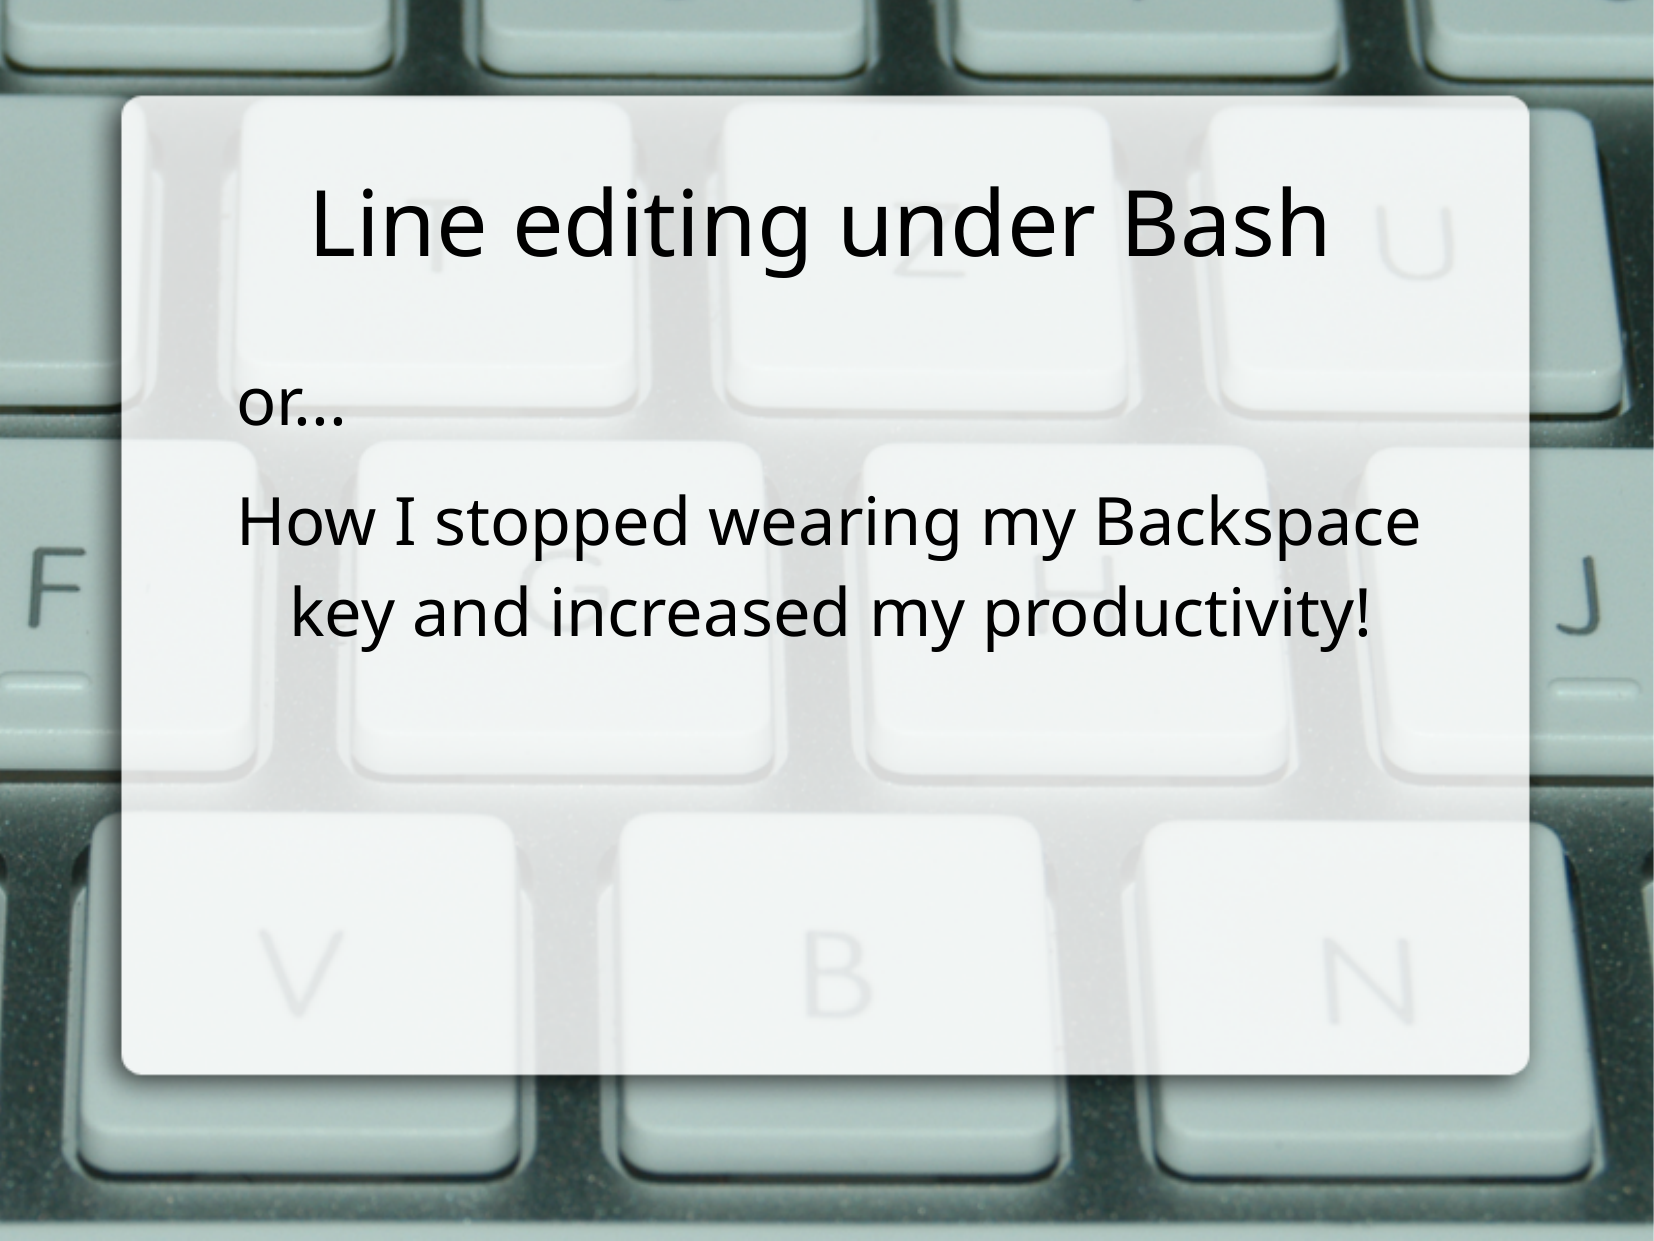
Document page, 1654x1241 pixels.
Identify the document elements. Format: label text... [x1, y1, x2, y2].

title Line editing under Bash [135, 117, 1506, 325]
list or... How I stopped wearing my Backspace key and increased my productivity! [147, 354, 1506, 1074]
picture [0, 0, 1654, 1241]
